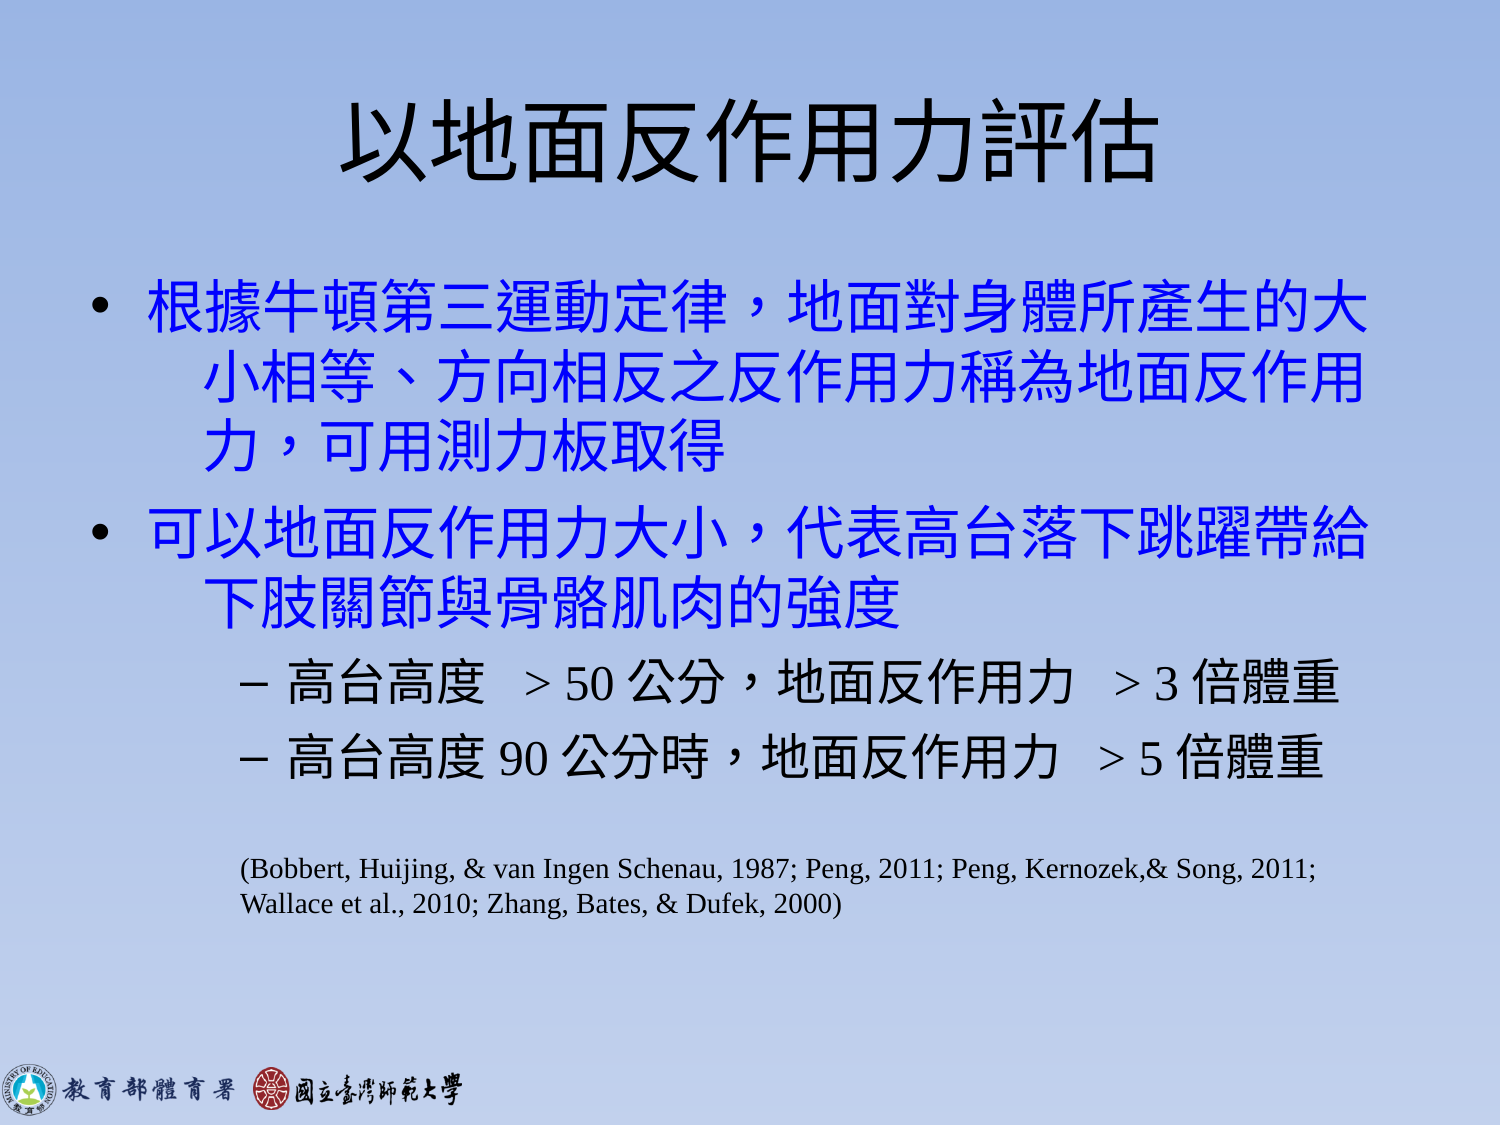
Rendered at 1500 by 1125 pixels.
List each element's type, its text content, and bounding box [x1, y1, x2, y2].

list 根據牛頓第三運動定律，地面對身體所產生的大小相等、方向相反之反作用力稱為地面反作用力，可用測力板取得 可以地面反作用力大小，代表高台落下跳躍帶給下肢關節與骨骼肌肉的強度 高台高度 > 50公分，地面反作用力 > 3倍體重 高台高度90公分時，地面反作用力 > 5倍體重 (Bobbert, Huijing, & van Ingen Schenau, 1987; Peng, 2011; Peng, Kernozek,& Song, 2011; Wallace et al., 2010; Zhang, Bates, & Dufek, 2000) [75, 262, 1426, 1005]
title 以地面反作用力評估 [75, 45, 1426, 233]
